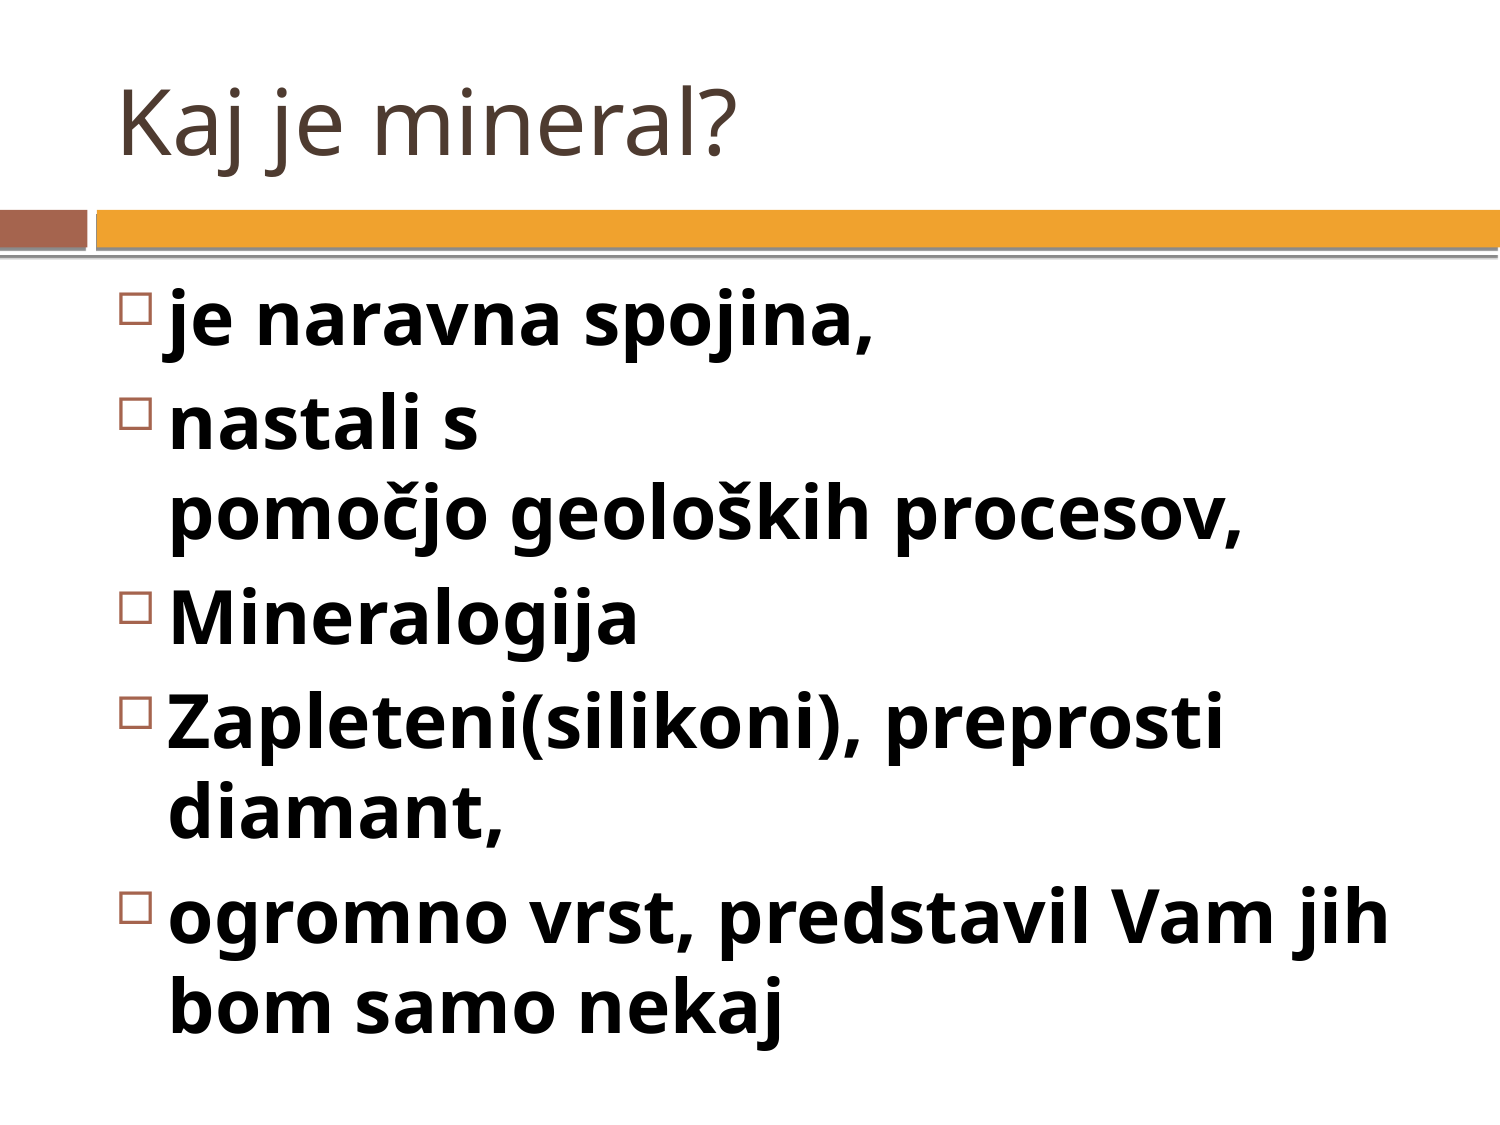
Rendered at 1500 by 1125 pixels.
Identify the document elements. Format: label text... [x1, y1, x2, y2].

list je naravna spojina, nastali s pomočjo geoloških procesov, Mineralogija Zapleteni(silikoni), preprosti diamant, ogromno vrst, predstavil Vam jih bom samo nekaj [100, 262, 1438, 1000]
title Kaj je mineral? [100, 37, 1438, 200]
